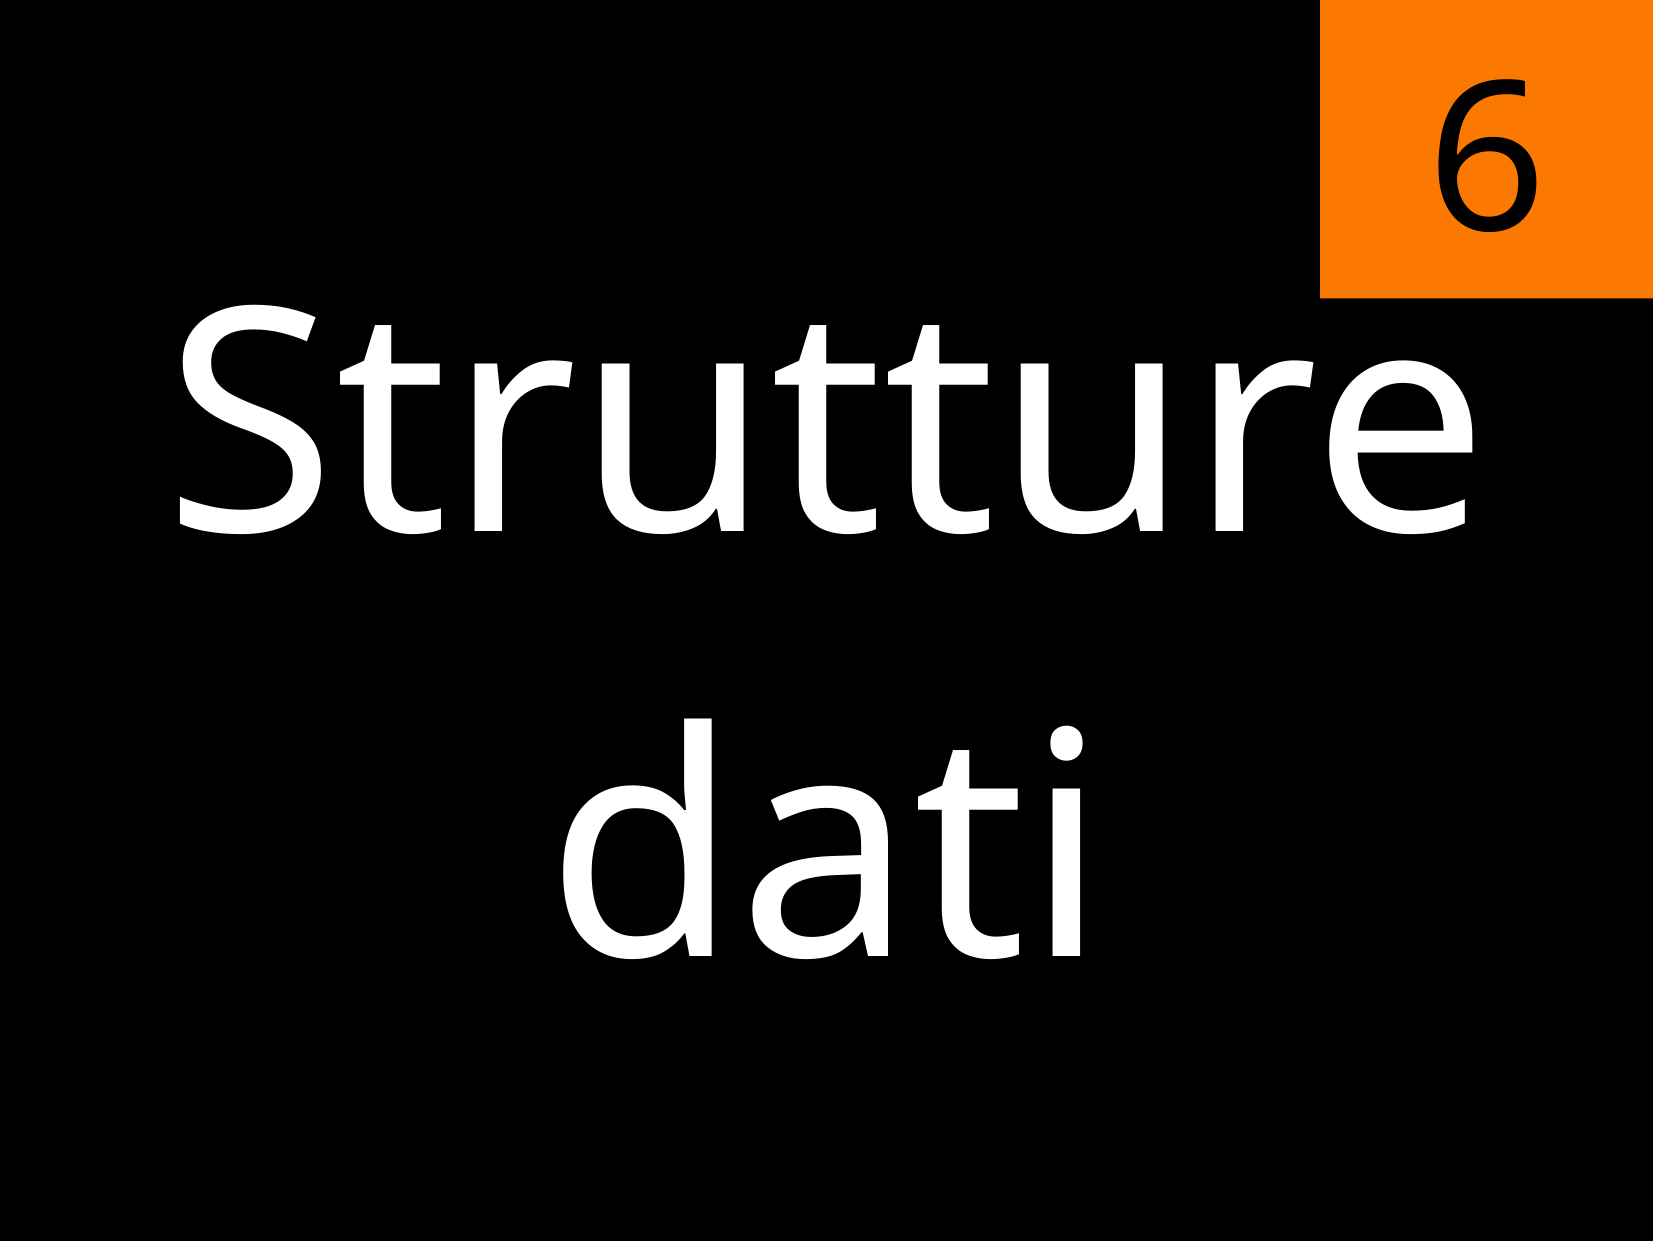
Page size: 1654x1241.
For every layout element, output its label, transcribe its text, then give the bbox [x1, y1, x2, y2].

text_box 6 [1320, 0, 1653, 265]
text_box Strutture dati [0, 0, 1653, 1241]
